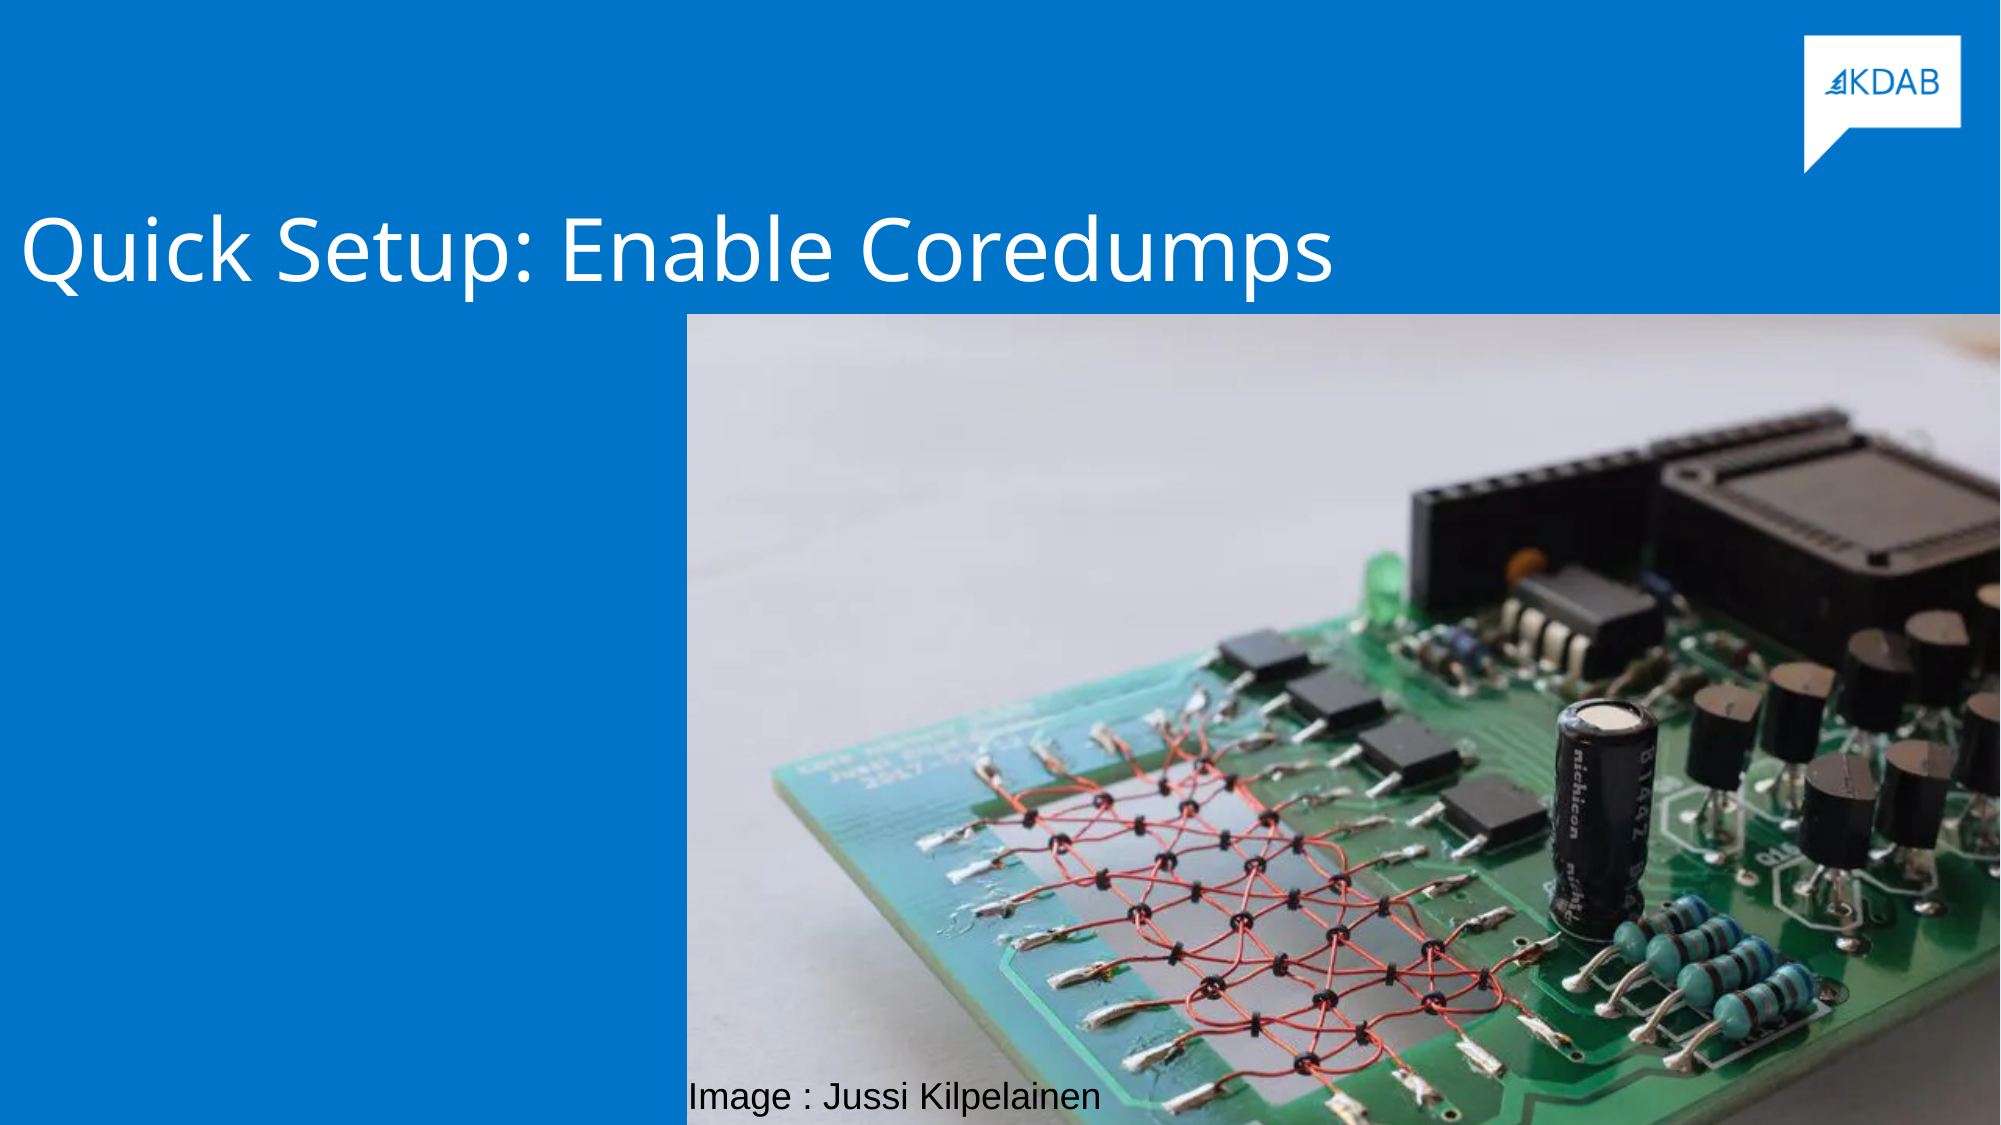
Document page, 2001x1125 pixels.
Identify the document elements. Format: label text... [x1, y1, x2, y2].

picture [0, 0, 2001, 1125]
text_box Image : Jussi Kilpelainen [673, 1068, 1123, 1125]
title Quick Setup: Enable Coredumps [19, 8, 1760, 485]
